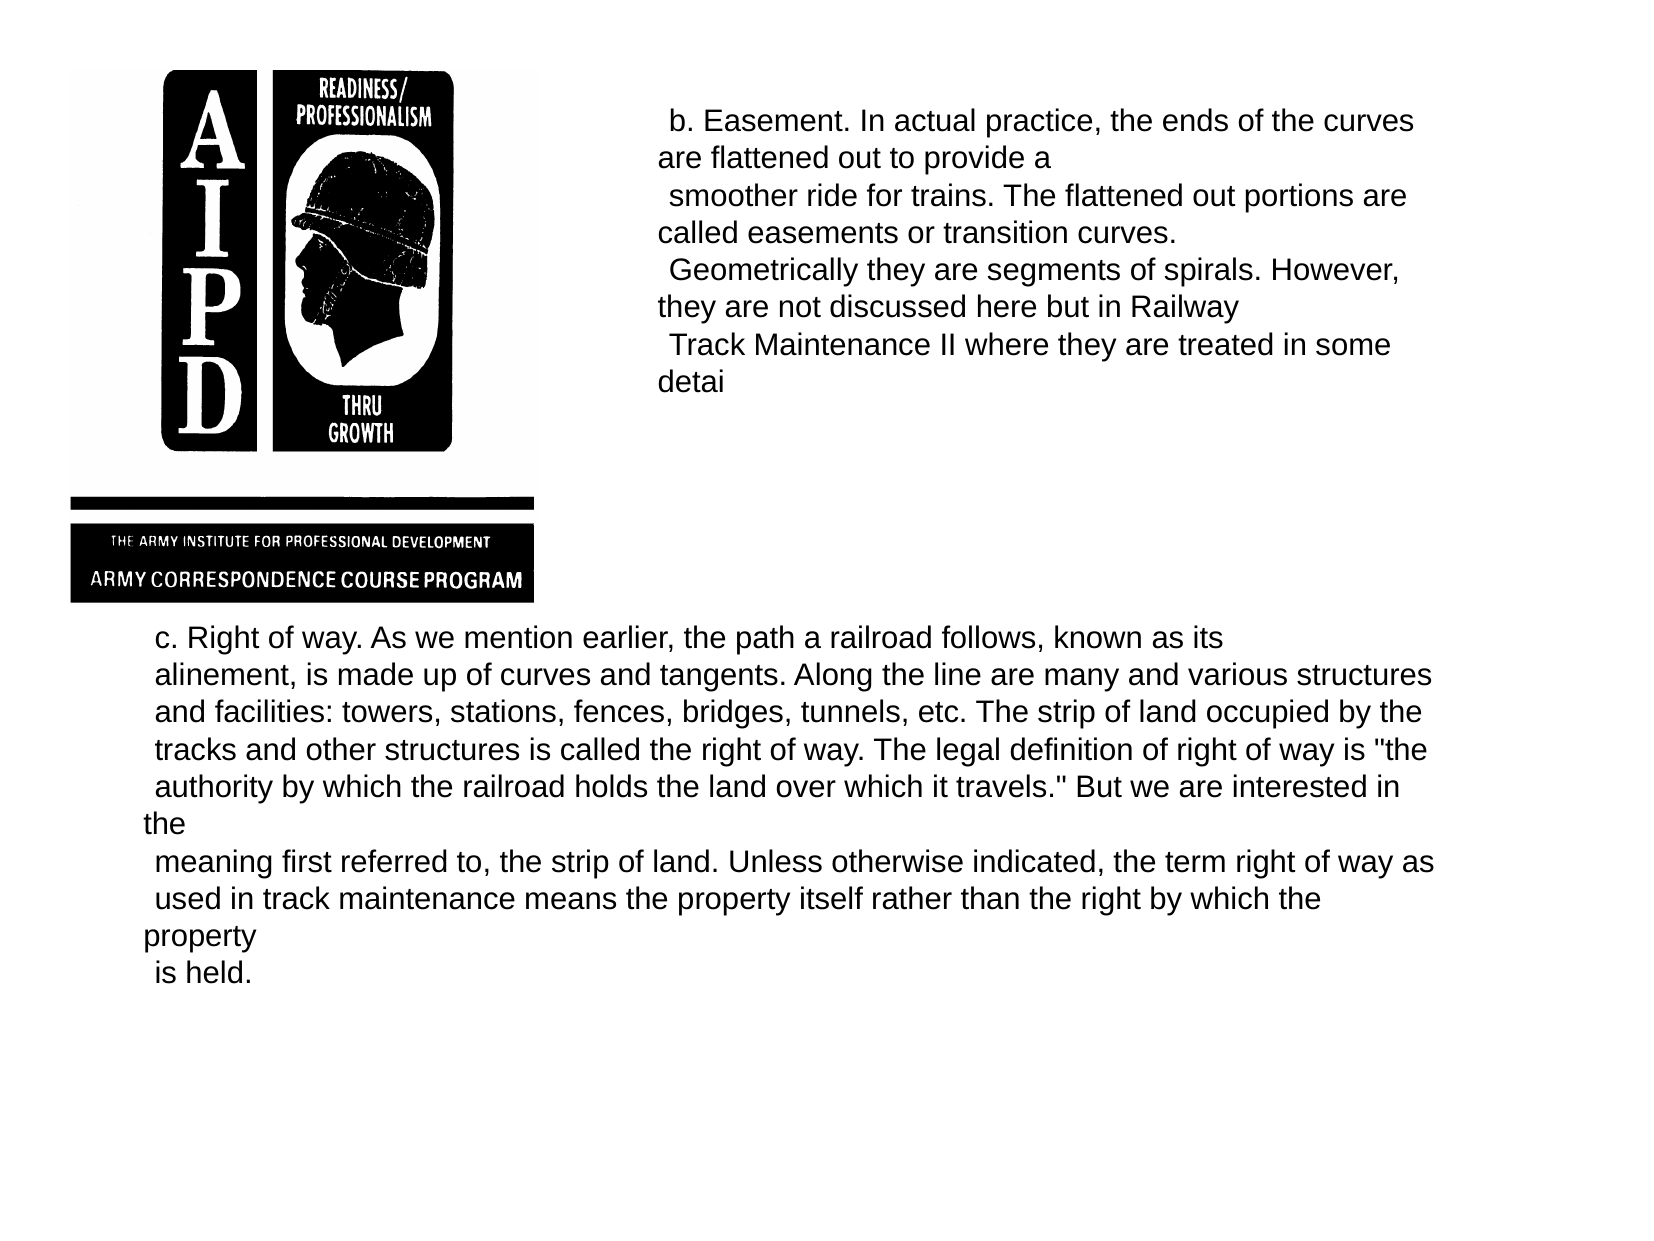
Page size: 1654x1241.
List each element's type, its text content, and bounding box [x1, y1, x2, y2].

text_box b. Easement. In actual practice, the ends of the curves are flattened out to provide a smoother ride for trains. The flattened out portions are called easements or transition curves. Geometrically they are segments of spirals. However, they are not discussed here but in Railway Track Maintenance II where they are treated in some detai [642, 92, 1470, 407]
picture [68, 68, 538, 607]
text_box c. Right of way. As we mention earlier, the path a railroad follows, known as its alinement, is made up of curves and tangents. Along the line are many and various structures and facilities: towers, stations, fences, bridges, tunnels, etc. The strip of land occupied by the tracks and other structures is called the right of way. The legal definition of right of way is "the authority by which the railroad holds the land over which it travels." But we are interested in the meaning first referred to, the strip of land. Unless otherwise indicated, the term right of way as used in track maintenance means the property itself rather than the right by which the property is held. [128, 609, 1452, 998]
